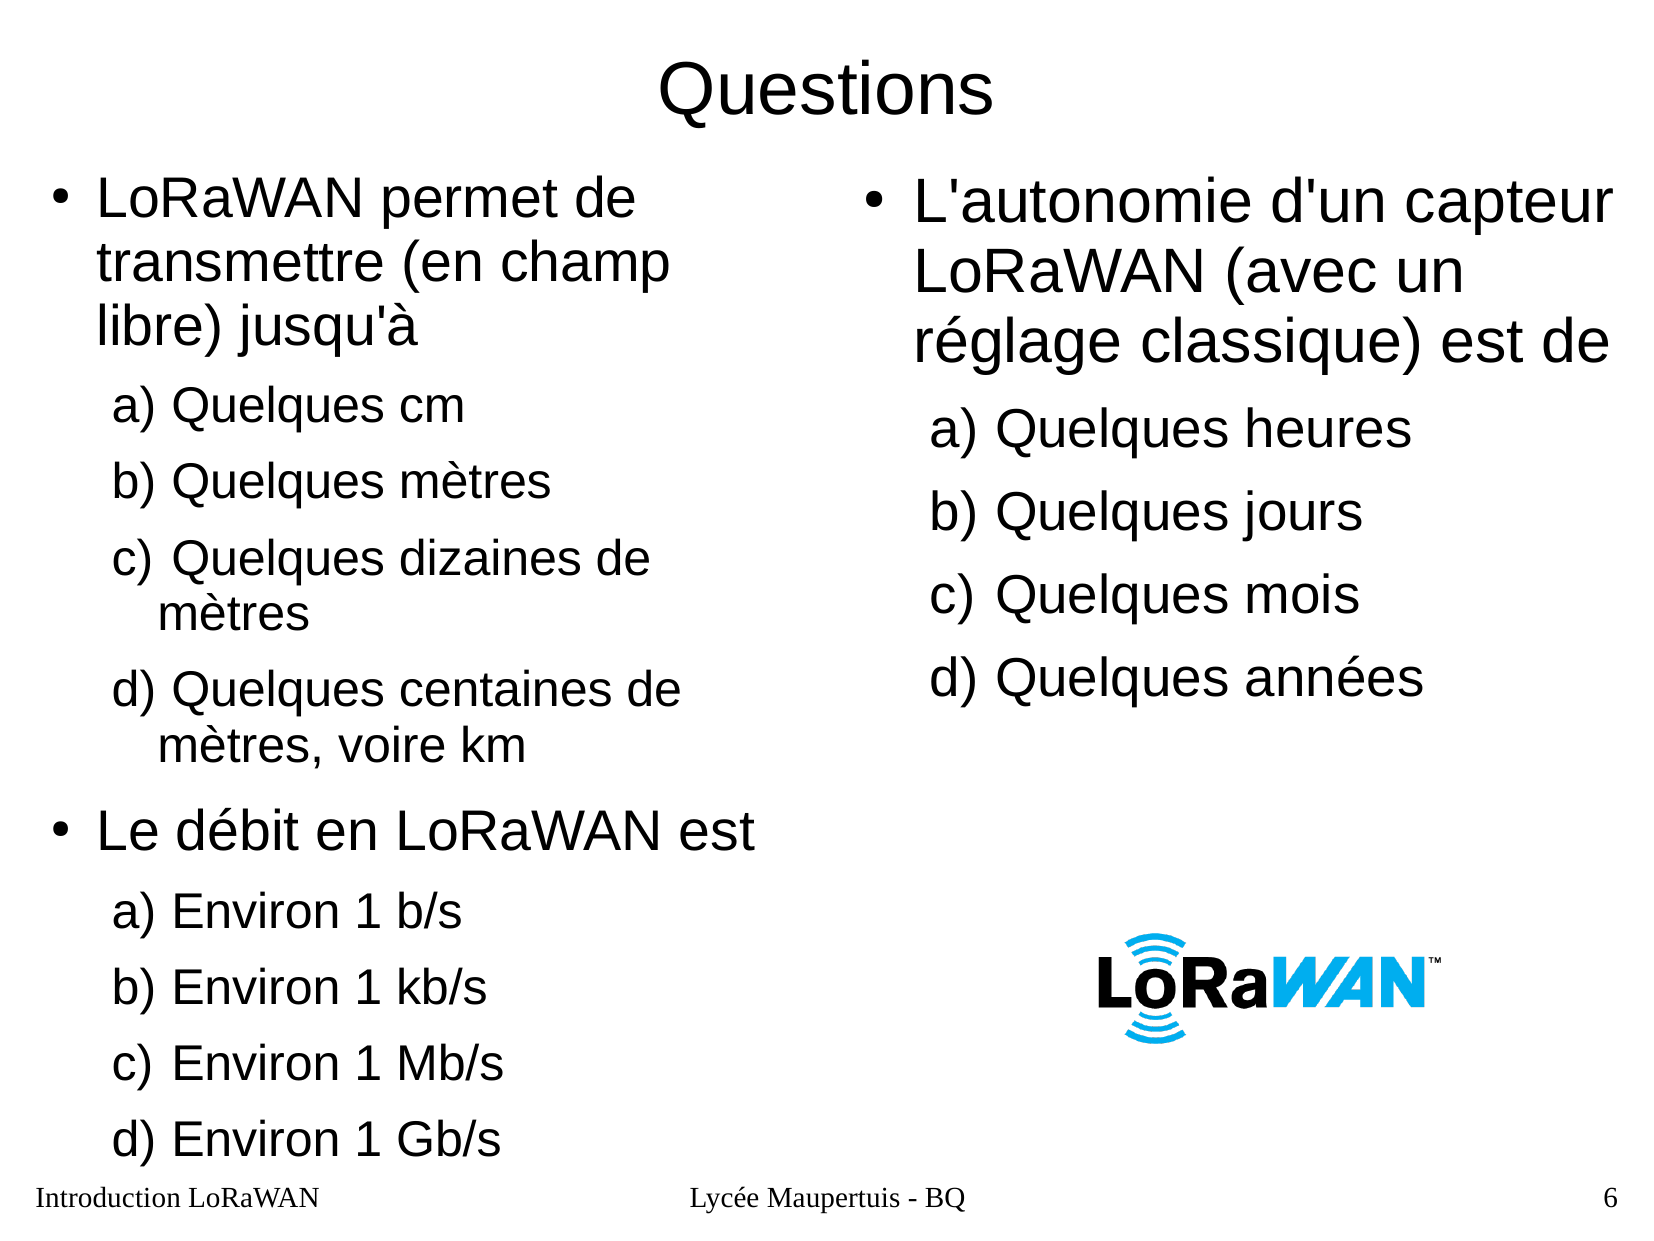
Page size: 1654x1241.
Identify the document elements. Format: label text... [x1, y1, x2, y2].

list LoRaWAN permet de transmettre (en champ libre) jusqu'à Quelques cm Quelques mètres Quelques dizaines de mètres Quelques centaines de mètres, voire km Le débit en LoRaWAN est Environ 1 b/s Environ 1 kb/s Environ 1 Mb/s Environ 1 Gb/s [35, 165, 808, 1170]
list L'autonomie d'un capteur LoRaWAN (avec un réglage classique) est de Quelques heures Quelques jours Quelques mois Quelques années [846, 165, 1619, 768]
title Questions [35, 35, 1619, 142]
picture [1098, 933, 1441, 1044]
